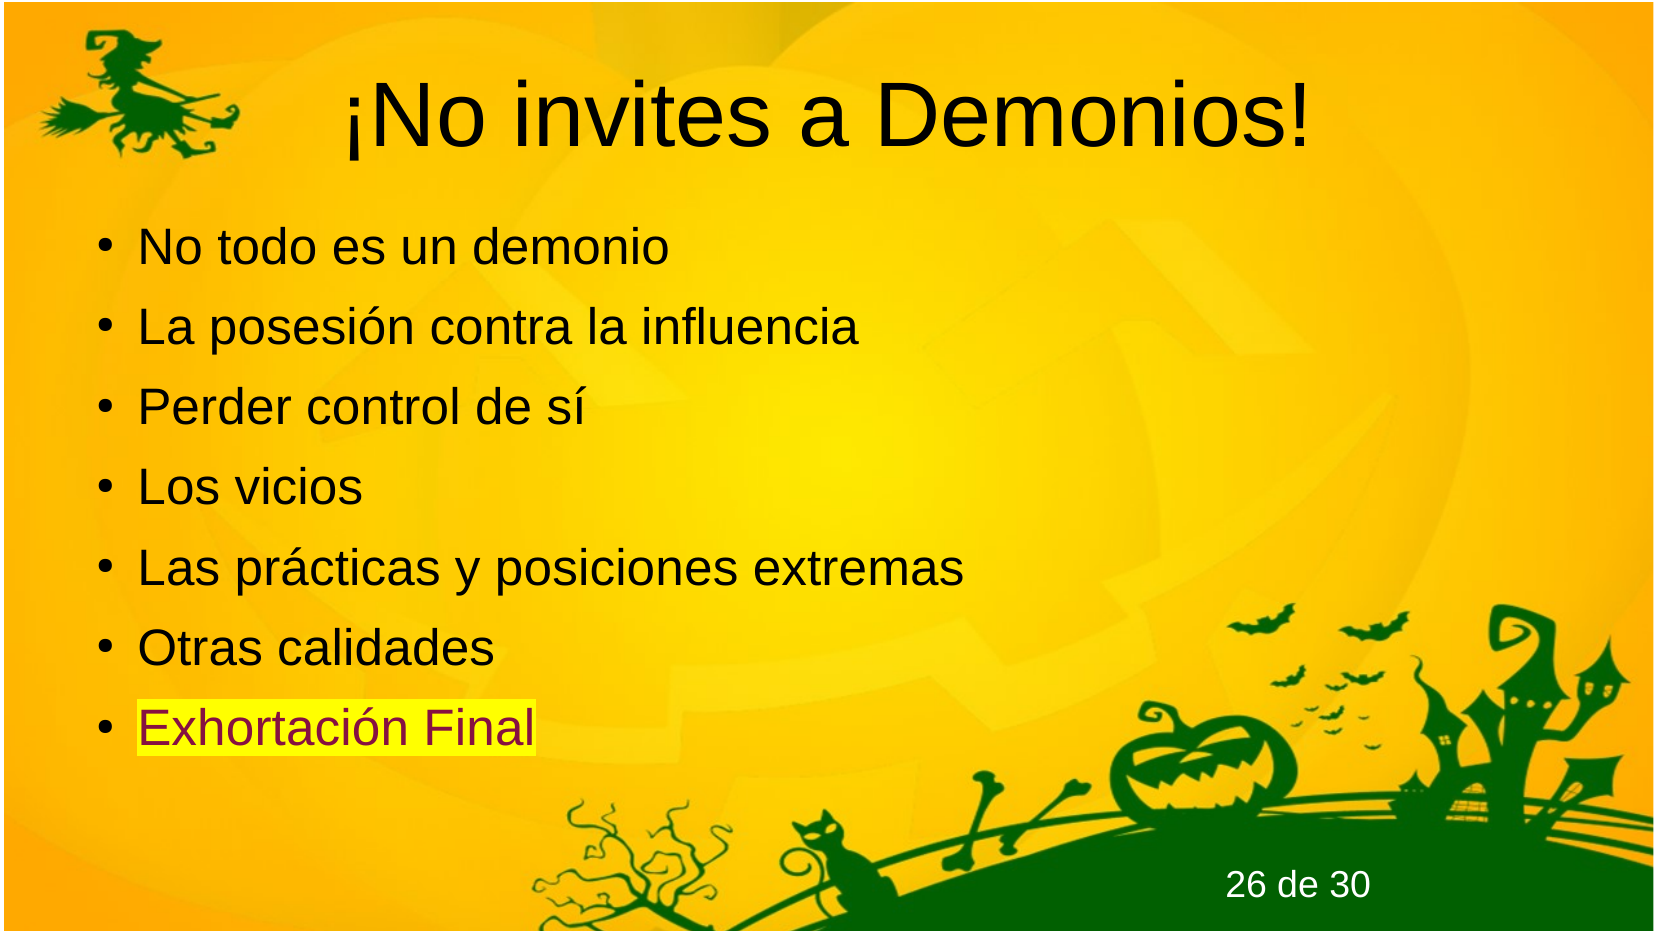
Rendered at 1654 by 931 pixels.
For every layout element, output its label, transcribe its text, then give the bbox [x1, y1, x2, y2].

list No todo es un demonio La posesión contra la influencia Perder control de sí Los vicios Las prácticas y posiciones extremas Otras calidades Exhortación Final [82, 217, 1571, 758]
picture [4, 2, 1654, 931]
text_box <number> de 30 [1210, 856, 1418, 931]
title ¡No invites a Demonios! [82, 37, 1571, 193]
